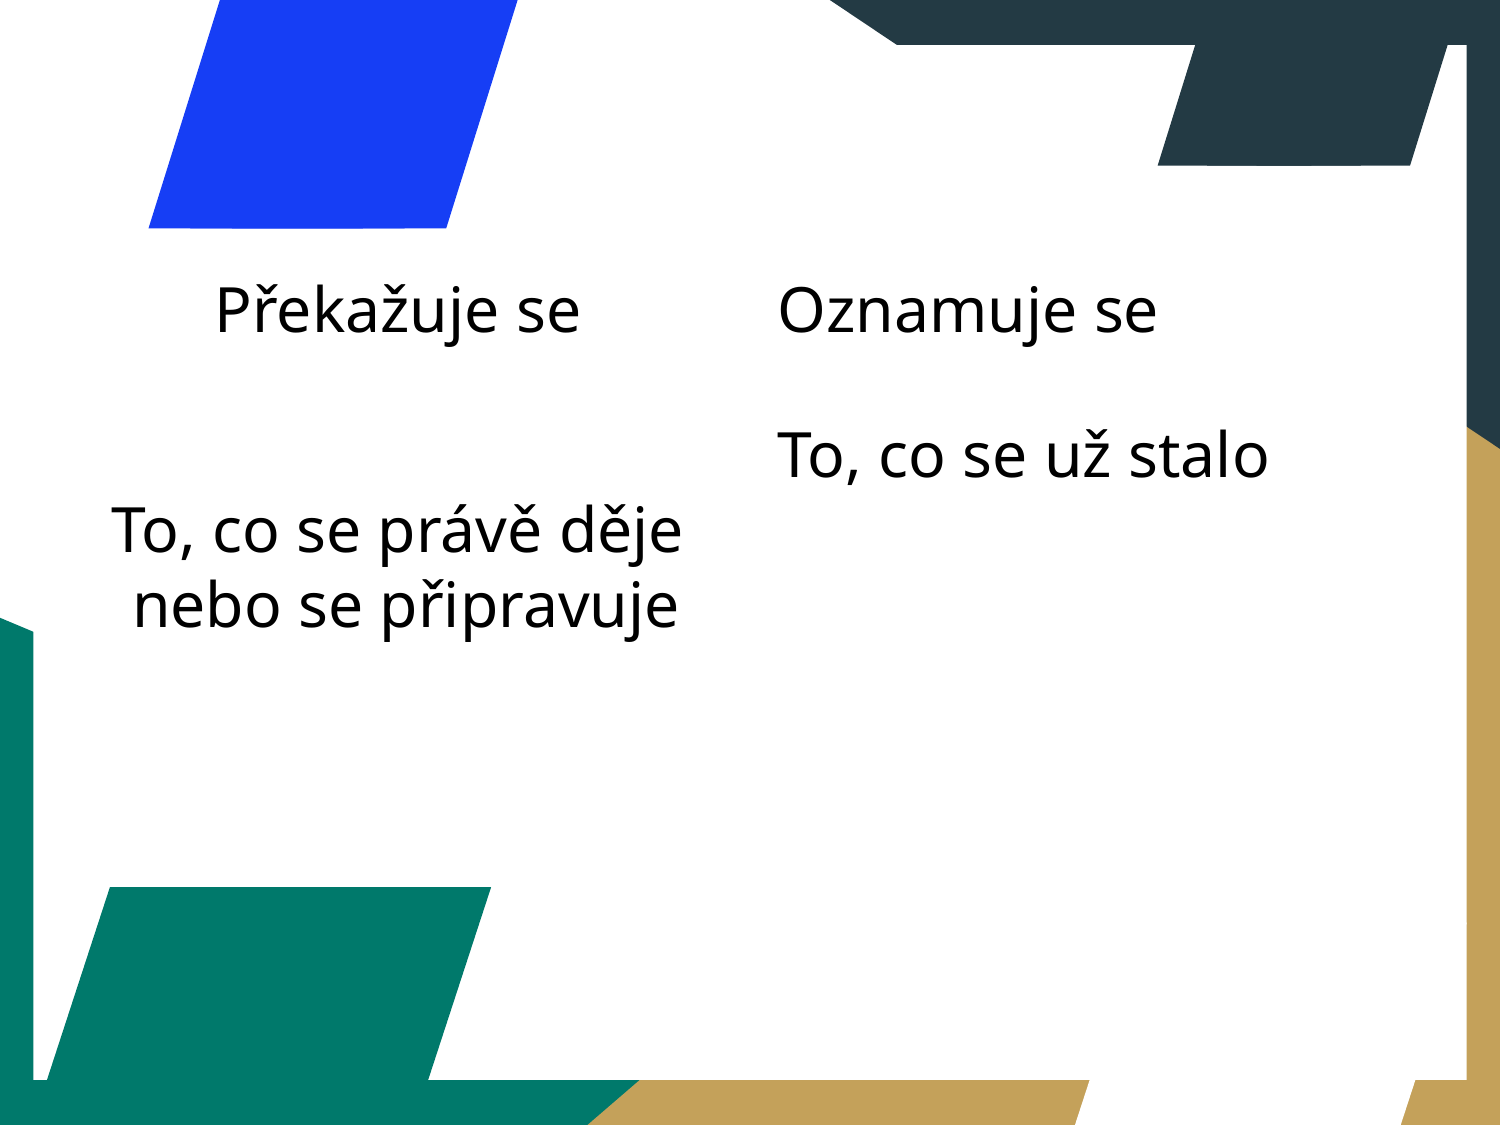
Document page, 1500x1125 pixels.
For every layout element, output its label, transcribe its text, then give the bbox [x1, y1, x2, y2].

list Oznamuje se To, co se už stalo [762, 262, 1425, 1005]
list Překažuje se To, co se právě děje nebo se připravuje [75, 262, 738, 1005]
title [75, 45, 1425, 233]
